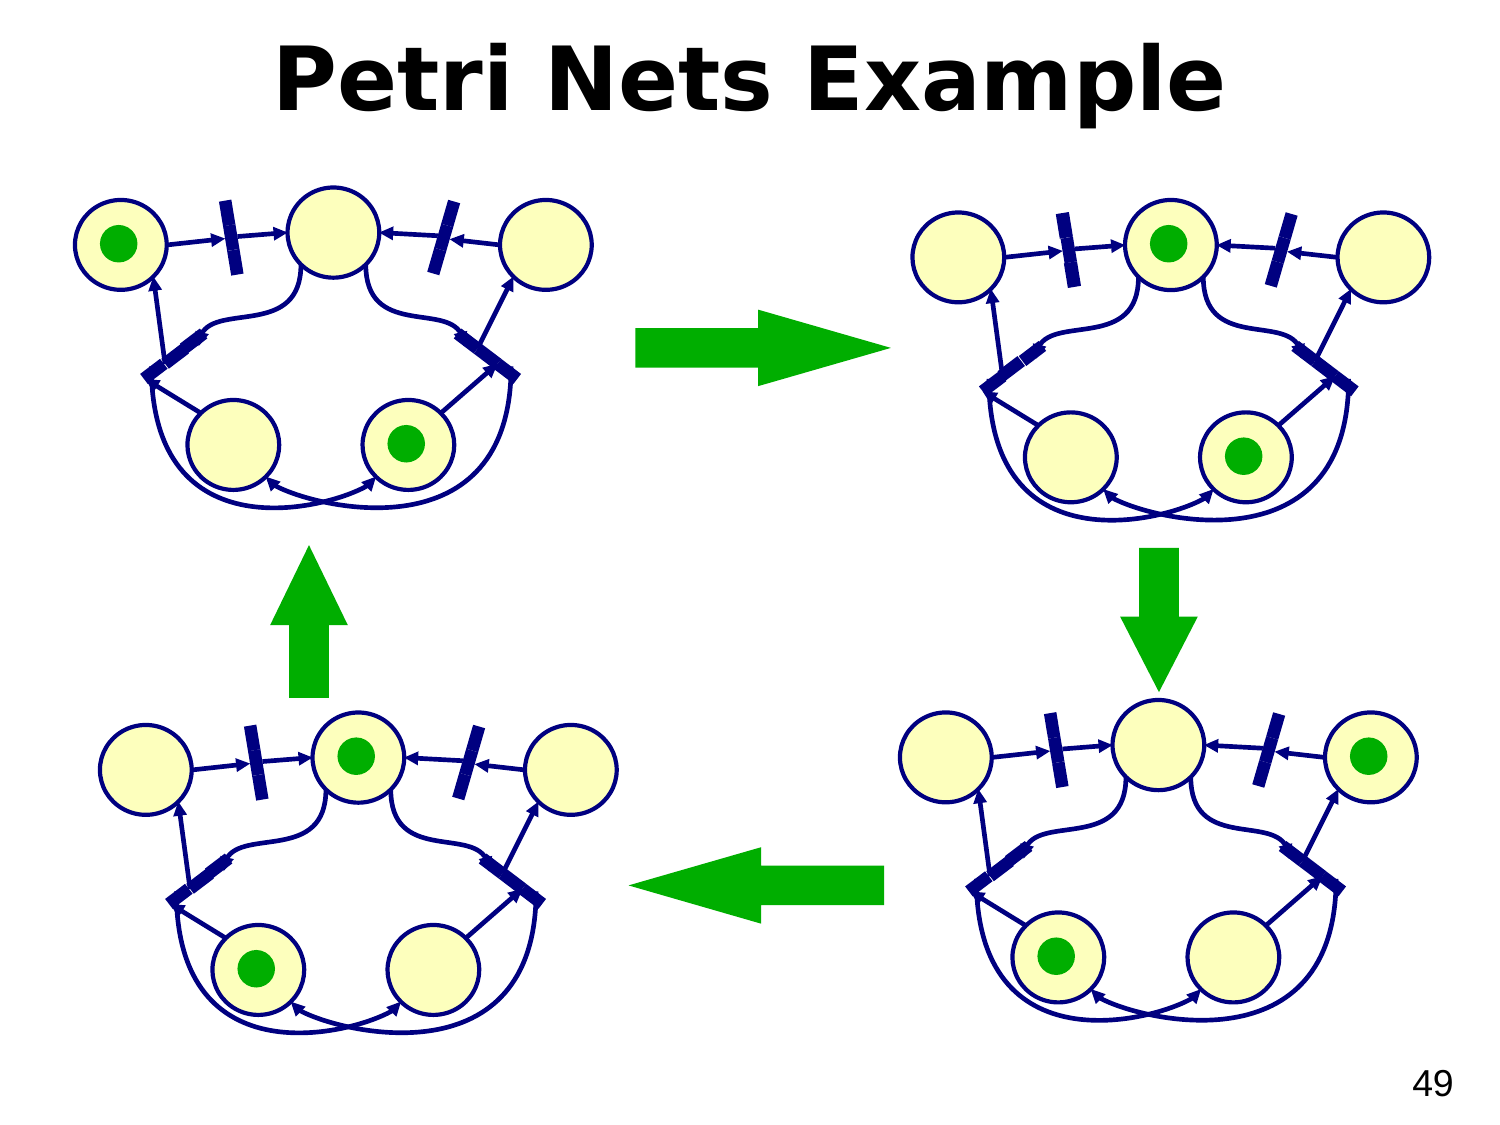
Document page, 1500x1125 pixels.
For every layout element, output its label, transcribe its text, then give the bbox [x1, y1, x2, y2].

text_box [1351, 380, 1359, 397]
text_box [74, 199, 167, 290]
text_box [187, 399, 280, 490]
text_box [1302, 345, 1348, 392]
text_box [1055, 212, 1082, 289]
text_box [538, 893, 547, 909]
text_box [1043, 712, 1069, 789]
text_box [165, 892, 174, 908]
text_box [218, 199, 244, 276]
text_box [99, 724, 192, 815]
text_box [1291, 349, 1300, 358]
text_box [976, 844, 1023, 891]
text_box [636, 849, 882, 921]
text_box [140, 367, 149, 383]
text_box [478, 861, 487, 870]
text_box [212, 924, 305, 1015]
text_box [899, 712, 992, 803]
text_box [1338, 881, 1347, 897]
text_box [287, 187, 380, 278]
text_box [273, 549, 345, 696]
text_box [1264, 212, 1298, 288]
text_box [500, 199, 592, 290]
text_box [1252, 712, 1286, 788]
title Petri Nets Example [75, 28, 1425, 132]
text_box [965, 879, 974, 897]
text_box [427, 199, 461, 276]
text_box [312, 712, 405, 803]
text_box [1200, 412, 1292, 503]
text_box [243, 724, 269, 801]
text_box [637, 312, 884, 384]
text_box [1325, 712, 1417, 803]
text_box [513, 368, 522, 384]
text_box [1012, 912, 1105, 1003]
text_box [1038, 349, 1047, 358]
text_box [1123, 549, 1195, 688]
text_box [1337, 212, 1430, 303]
text_box [453, 336, 462, 345]
text_box [912, 212, 1005, 303]
text_box [978, 381, 986, 391]
text_box [1187, 912, 1280, 1003]
text_box [990, 346, 1036, 392]
text_box [1024, 412, 1117, 503]
text_box [489, 858, 536, 905]
text_box [464, 333, 511, 380]
text_box [1125, 199, 1217, 291]
text_box [387, 924, 480, 1015]
text_box [1112, 699, 1205, 791]
text_box [1278, 849, 1287, 858]
text_box [362, 399, 455, 490]
text_box [150, 332, 198, 379]
text_box [1289, 846, 1335, 893]
text_box [525, 724, 617, 815]
text_box [175, 857, 223, 904]
text_box [452, 724, 486, 801]
